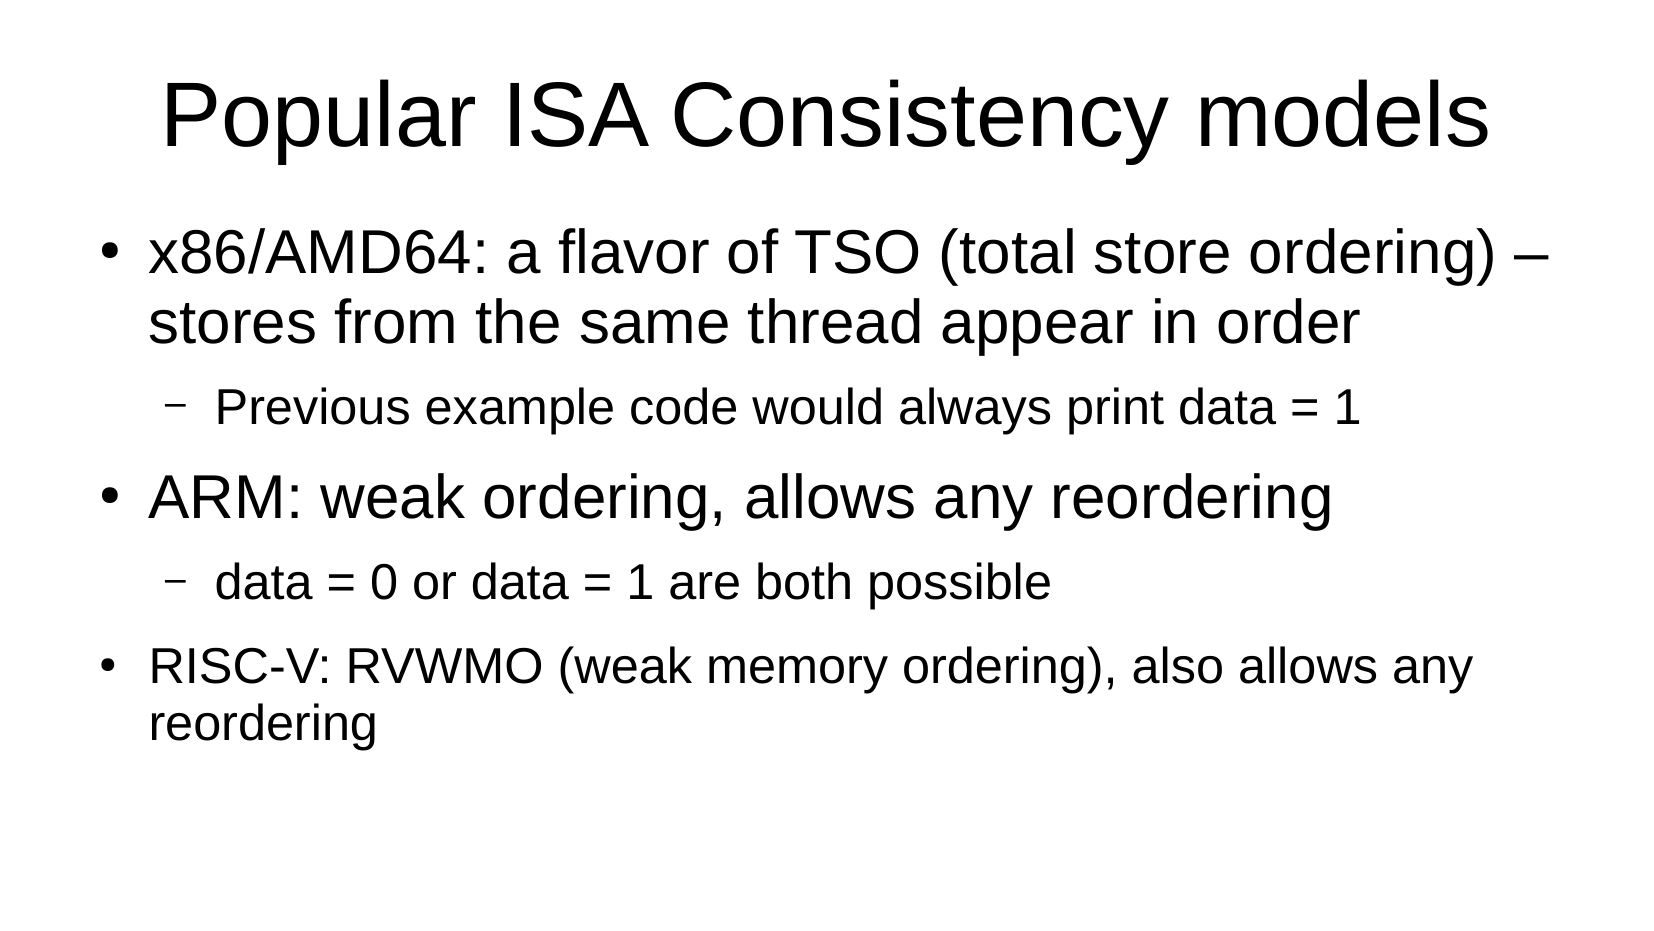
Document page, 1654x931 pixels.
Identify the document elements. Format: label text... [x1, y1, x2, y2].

list x86/AMD64: a flavor of TSO (total store ordering) – stores from the same thread appear in order Previous example code would always print data = 1 ARM: weak ordering, allows any reordering data = 0 or data = 1 are both possible RISC-V: RVWMO (weak memory ordering), also allows any reordering [82, 217, 1571, 758]
title Popular ISA Consistency models [82, 37, 1571, 193]
